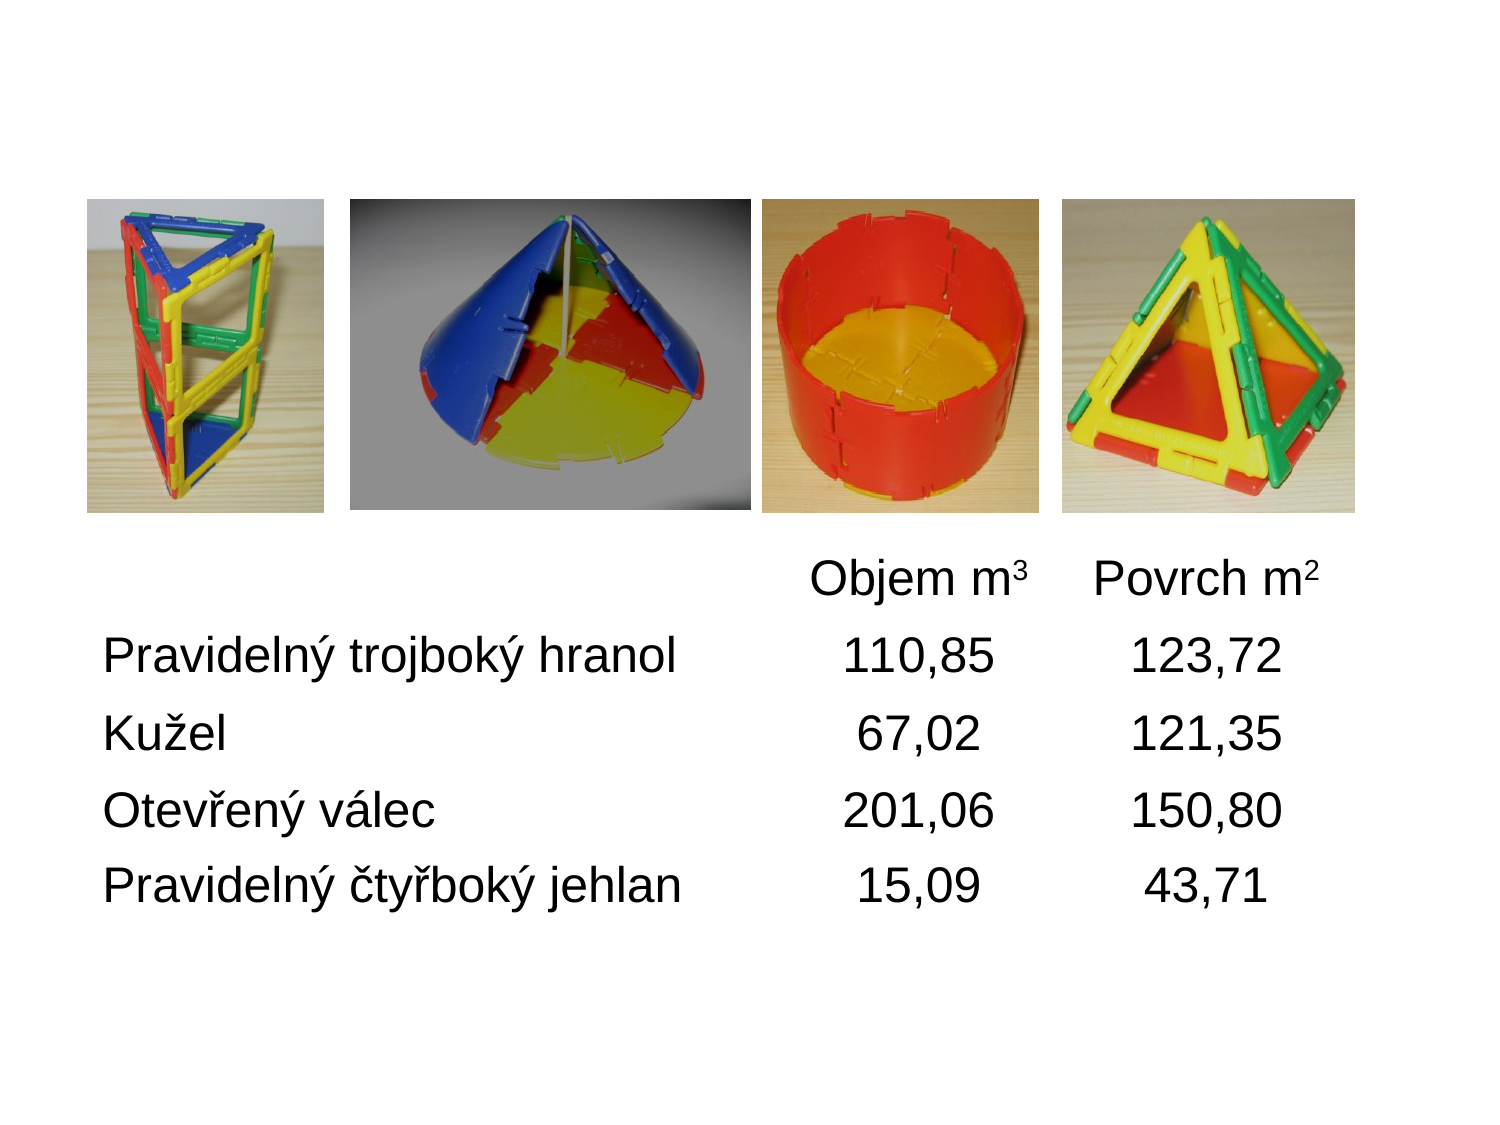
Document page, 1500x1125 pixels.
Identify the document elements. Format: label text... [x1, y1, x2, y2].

table_cell 201,06 [775, 770, 1063, 845]
table_cell Kužel [88, 692, 775, 770]
table_header [88, 538, 775, 615]
table_cell 121,35 [1063, 692, 1350, 770]
table_cell Otevřený válec [88, 770, 775, 845]
table_cell 67,02 [775, 692, 1063, 770]
table_cell Pravidelný čtyřboký jehlan [88, 845, 775, 932]
table_cell 43,71 [1063, 845, 1350, 932]
table_cell 15,09 [775, 845, 1063, 932]
table_cell 150,80 [1063, 770, 1350, 845]
table_header Povrch m2 [1063, 538, 1350, 615]
table_header Objem m3 [775, 538, 1063, 615]
table_cell 123,72 [1063, 615, 1350, 692]
table_cell 110,85 [775, 615, 1063, 692]
table_cell Pravidelný trojboký hranol [88, 615, 775, 692]
picture [87, 199, 324, 513]
picture [350, 199, 751, 510]
picture [762, 199, 1039, 513]
picture [1062, 199, 1355, 513]
